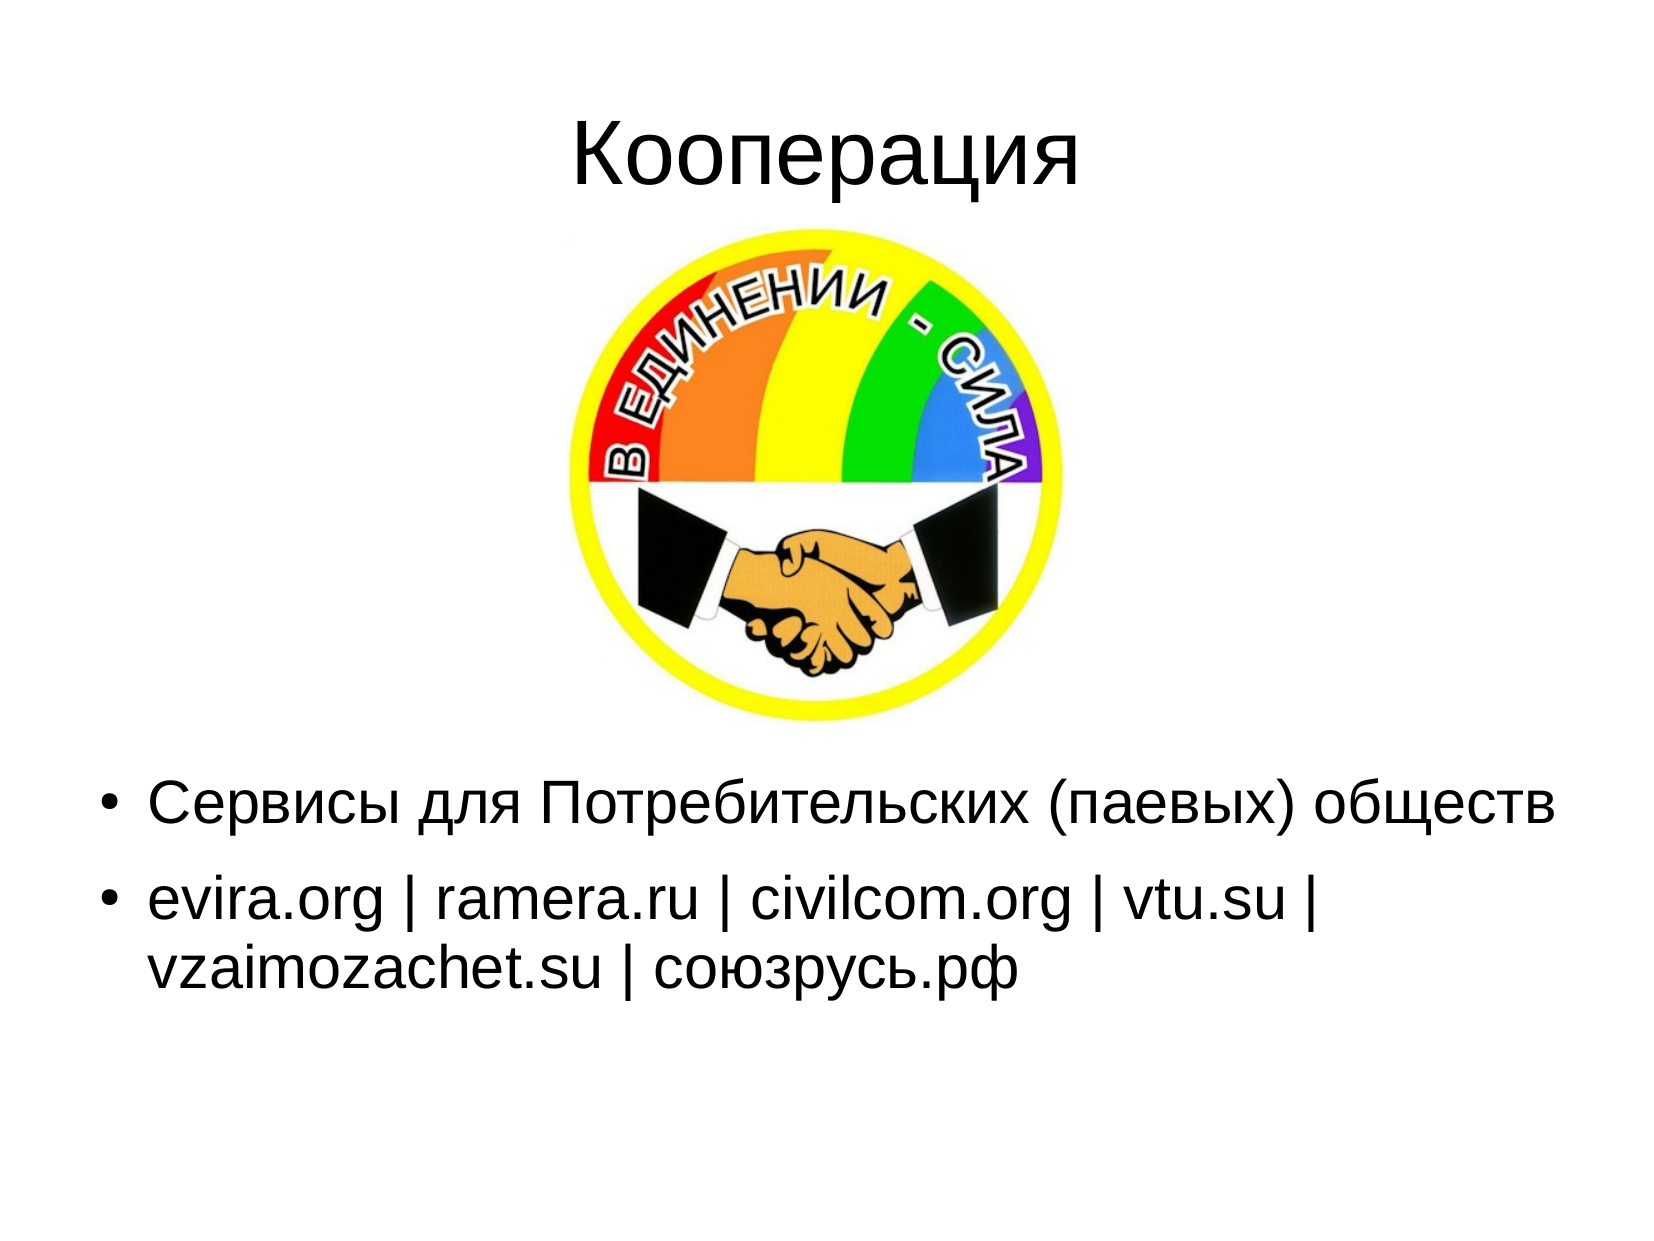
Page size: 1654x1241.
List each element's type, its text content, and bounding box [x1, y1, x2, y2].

picture [566, 224, 1067, 725]
title Кооперация [82, 49, 1571, 257]
list Сервисы для Потребительских (паевых) обществ evira.org | ramera.ru | civilcom.org | vtu.su | vzaimozachet.su | союзрусь.рф [82, 290, 1571, 1010]
